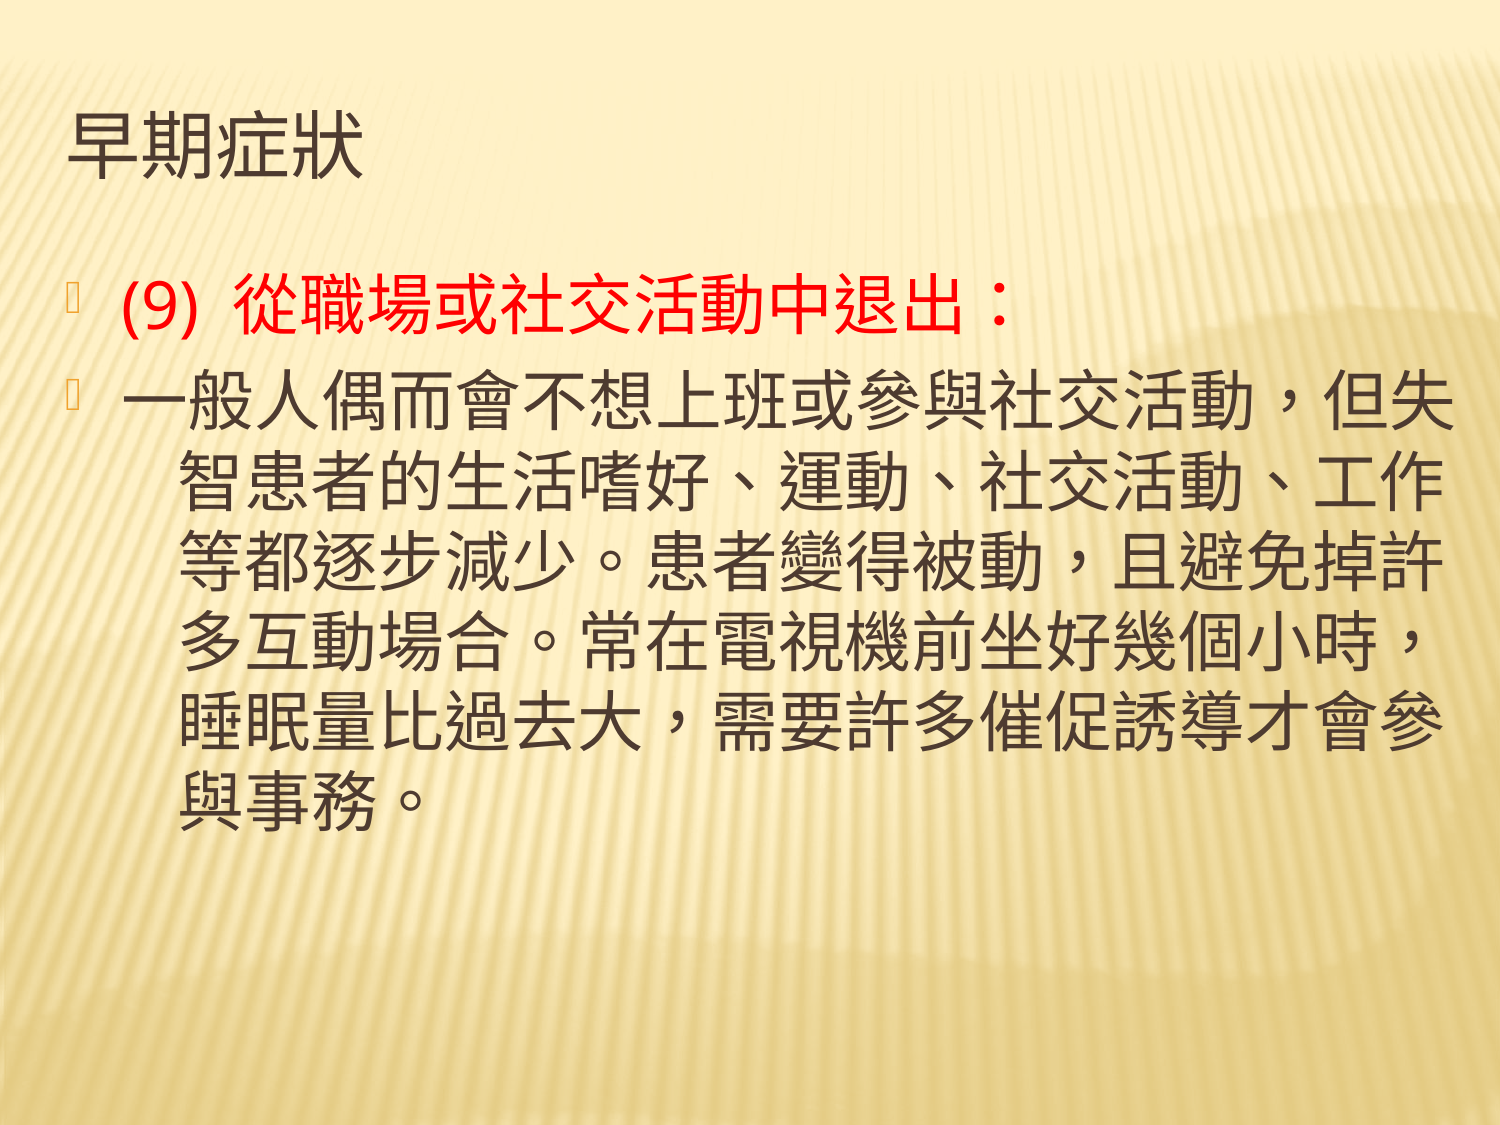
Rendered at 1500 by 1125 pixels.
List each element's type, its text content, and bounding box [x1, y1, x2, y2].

title 早期症狀 [50, 75, 1476, 213]
list (9) 從職場或社交活動中退出： 一般人偶而會不想上班或參與社交活動，但失智患者的生活嗜好、運動、社交活動、工作等都逐步減少。患者變得被動，且避免掉許多互動場合。常在電視機前坐好幾個小時，睡眠量比過去大，需要許多催促誘導才會參與事務。 [50, 254, 1476, 998]
